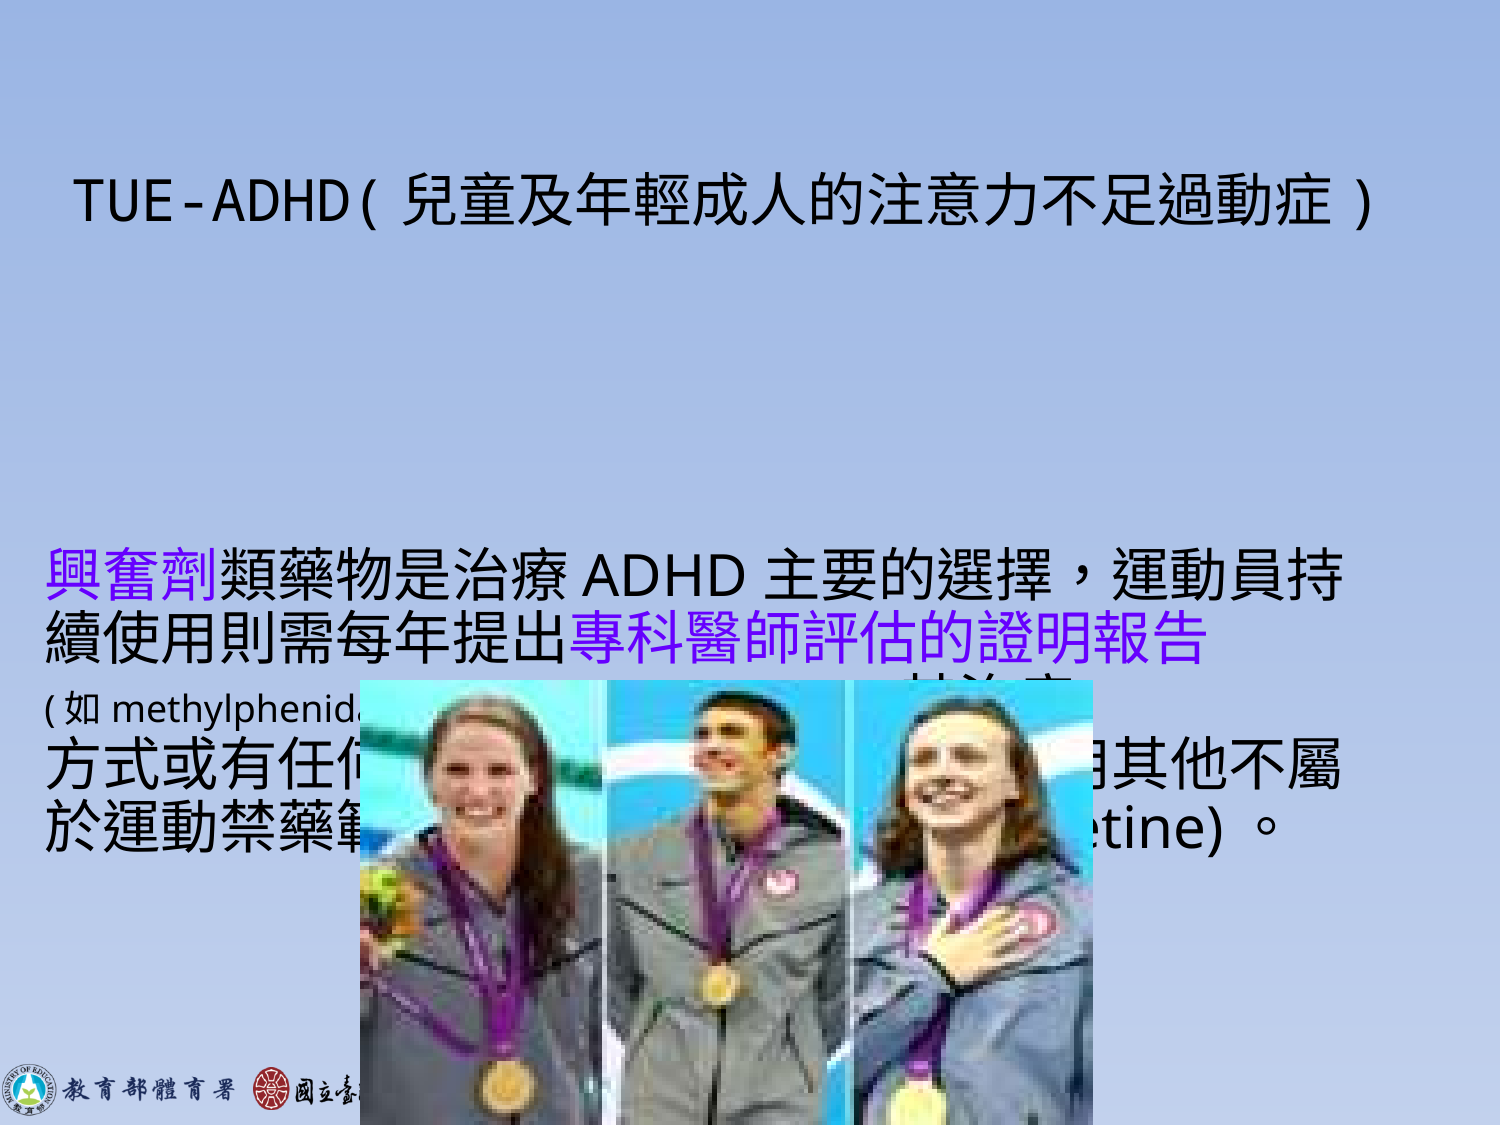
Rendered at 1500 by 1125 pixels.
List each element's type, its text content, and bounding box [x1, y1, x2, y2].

text_box 興奮劑類藥物是治療ADHD主要的選擇，運動員持續使用則需每年提出專科醫師評估的證明報告 (如methylphenidate & dextroamphetamine)，其治療 方式或有任何變動則須重新申請TUE或用其他不屬於運動禁藥範圍的替代藥物(如Alomuxetine)。 [29, 538, 1412, 646]
title TUE-ADHD(兒童及年輕成人的注意力不足過動症) [35, 155, 1418, 263]
picture [360, 680, 1093, 1125]
